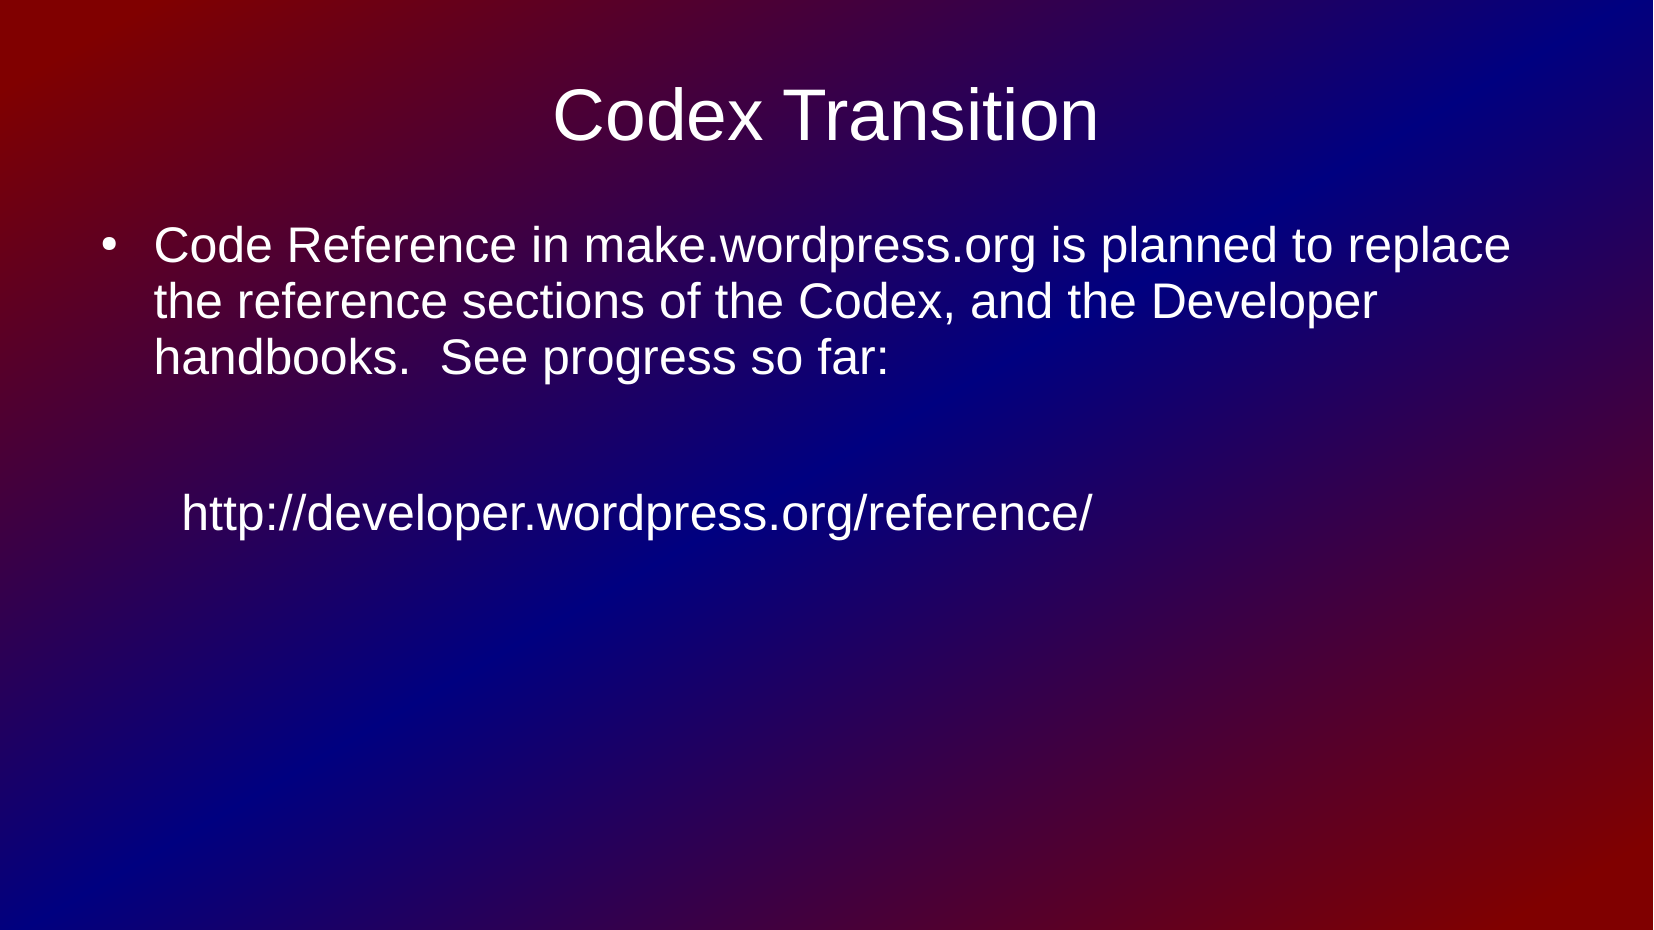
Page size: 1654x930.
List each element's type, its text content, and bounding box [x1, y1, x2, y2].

list Code Reference in make.wordpress.org is planned to replace the reference sections of the Codex, and the Developer handbooks. See progress so far: http://developer.wordpress.org/reference/ [82, 217, 1571, 757]
title Codex Transition [82, 37, 1571, 193]
